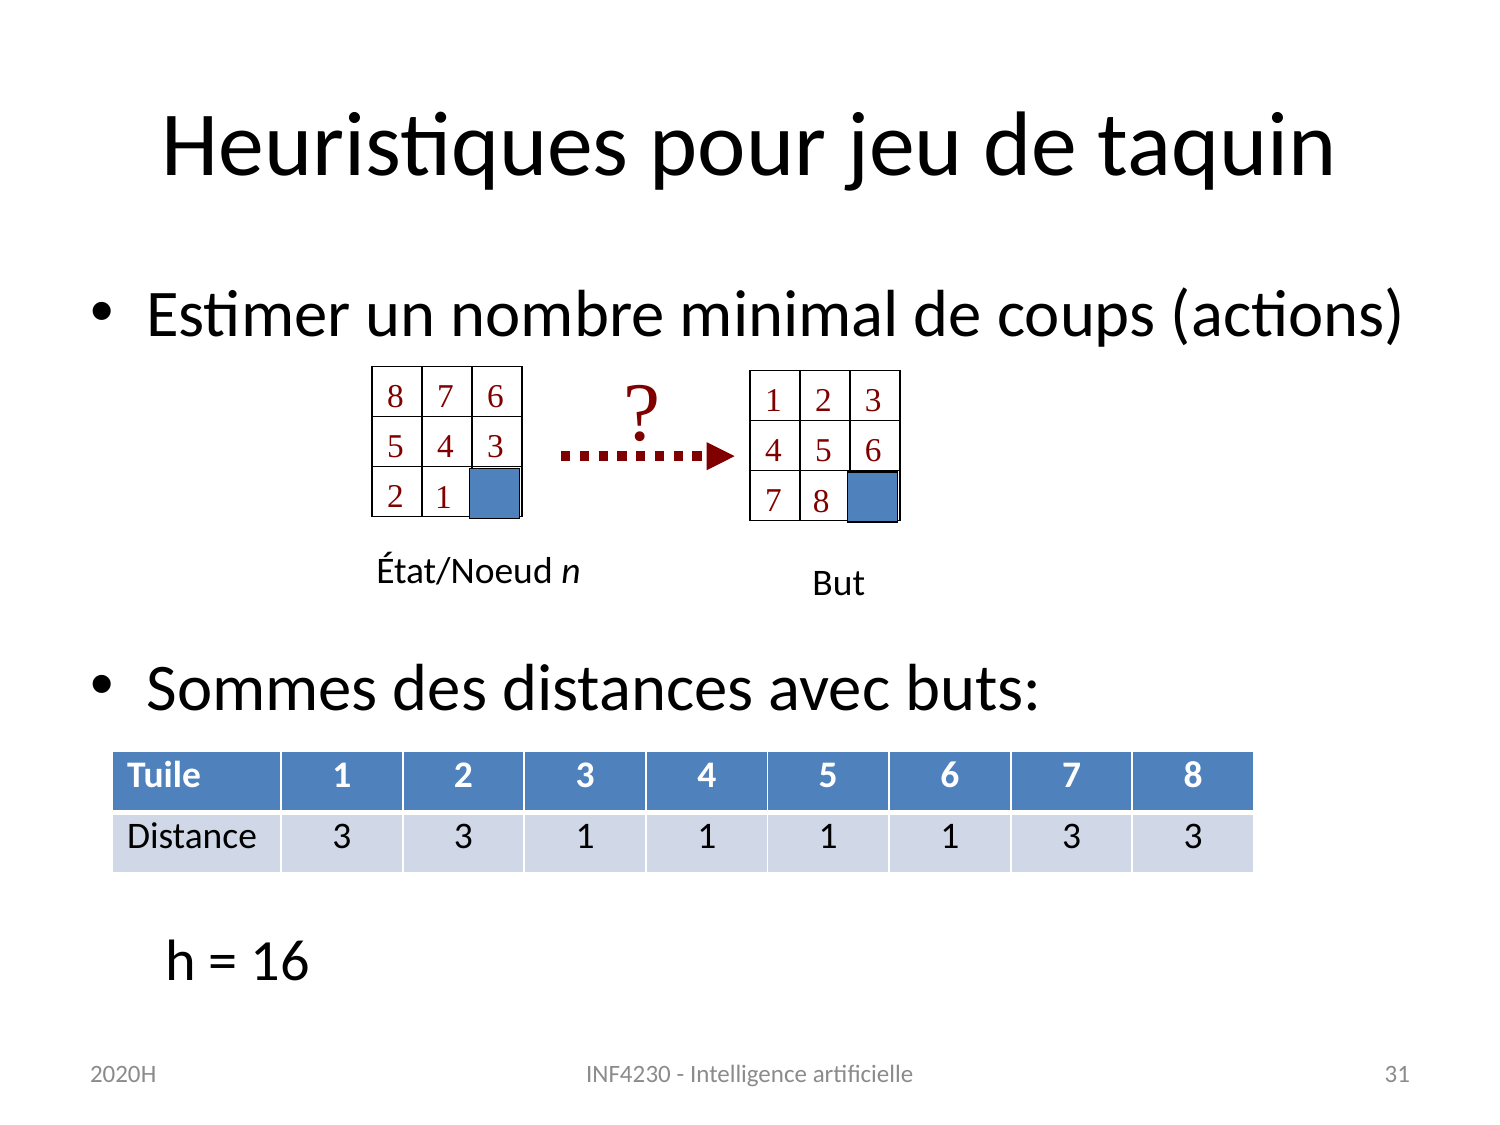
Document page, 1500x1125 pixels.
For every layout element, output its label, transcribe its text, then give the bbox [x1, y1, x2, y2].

table_header 7 [1012, 752, 1131, 810]
text_box 4 [751, 426, 797, 470]
text_box 8 [801, 476, 845, 520]
text_box 1 [751, 371, 797, 420]
text_box But [797, 550, 881, 611]
text_box 8 [798, 521, 845, 527]
footer INF4230 - Intelligence artificielle [512, 1042, 988, 1103]
text_box 1 [751, 421, 797, 426]
table_header 6 [890, 752, 1010, 810]
table_header 1 [282, 752, 402, 810]
list Estimer un nombre minimal de coups (actions) Sommes des distances avec buts: h = 16 [75, 262, 1425, 1005]
table_cell 3 [1133, 815, 1253, 872]
text_box 8 [373, 367, 419, 416]
text_box État/Noeud n [361, 538, 596, 599]
text_box 4 [423, 422, 469, 466]
table_cell 3 [404, 815, 523, 872]
text_box 7 [422, 366, 469, 422]
text_box 8 [373, 417, 419, 422]
table_cell Distance [113, 815, 280, 872]
text_box 5 [801, 471, 847, 476]
text_box 5 [801, 426, 847, 470]
table_header 3 [525, 752, 645, 810]
text_box 7 [751, 471, 797, 520]
text_box 7 [750, 521, 797, 526]
text_box ? [608, 349, 676, 465]
text_box 6 [473, 367, 519, 416]
text_box 4 [423, 467, 469, 472]
table_cell 1 [525, 815, 645, 872]
table_cell 1 [890, 815, 1010, 872]
table_header Tuile [113, 752, 280, 810]
table_header 5 [768, 752, 888, 810]
table_header 8 [1133, 752, 1253, 810]
text_box 3 [851, 371, 897, 420]
slide_number 2020H [75, 1042, 425, 1103]
text_box [847, 472, 898, 523]
text_box 2 [800, 370, 847, 426]
text_box [469, 468, 520, 519]
text_box 6 [851, 421, 897, 470]
table_cell 3 [282, 815, 402, 872]
slide_number <numéro> [1074, 1042, 1425, 1103]
table_header 2 [404, 752, 523, 810]
text_box 1 [423, 472, 467, 516]
table_cell 1 [768, 815, 888, 872]
table_cell 1 [647, 815, 767, 872]
table_cell 3 [1012, 815, 1131, 872]
text_box 5 [373, 422, 419, 466]
text_box 2 [373, 467, 419, 516]
table_header 4 [647, 752, 767, 810]
title Heuristiques pour jeu de taquin [75, 45, 1425, 233]
text_box 3 [473, 417, 519, 466]
text_box 1 [420, 517, 467, 523]
text_box 2 [372, 517, 419, 522]
